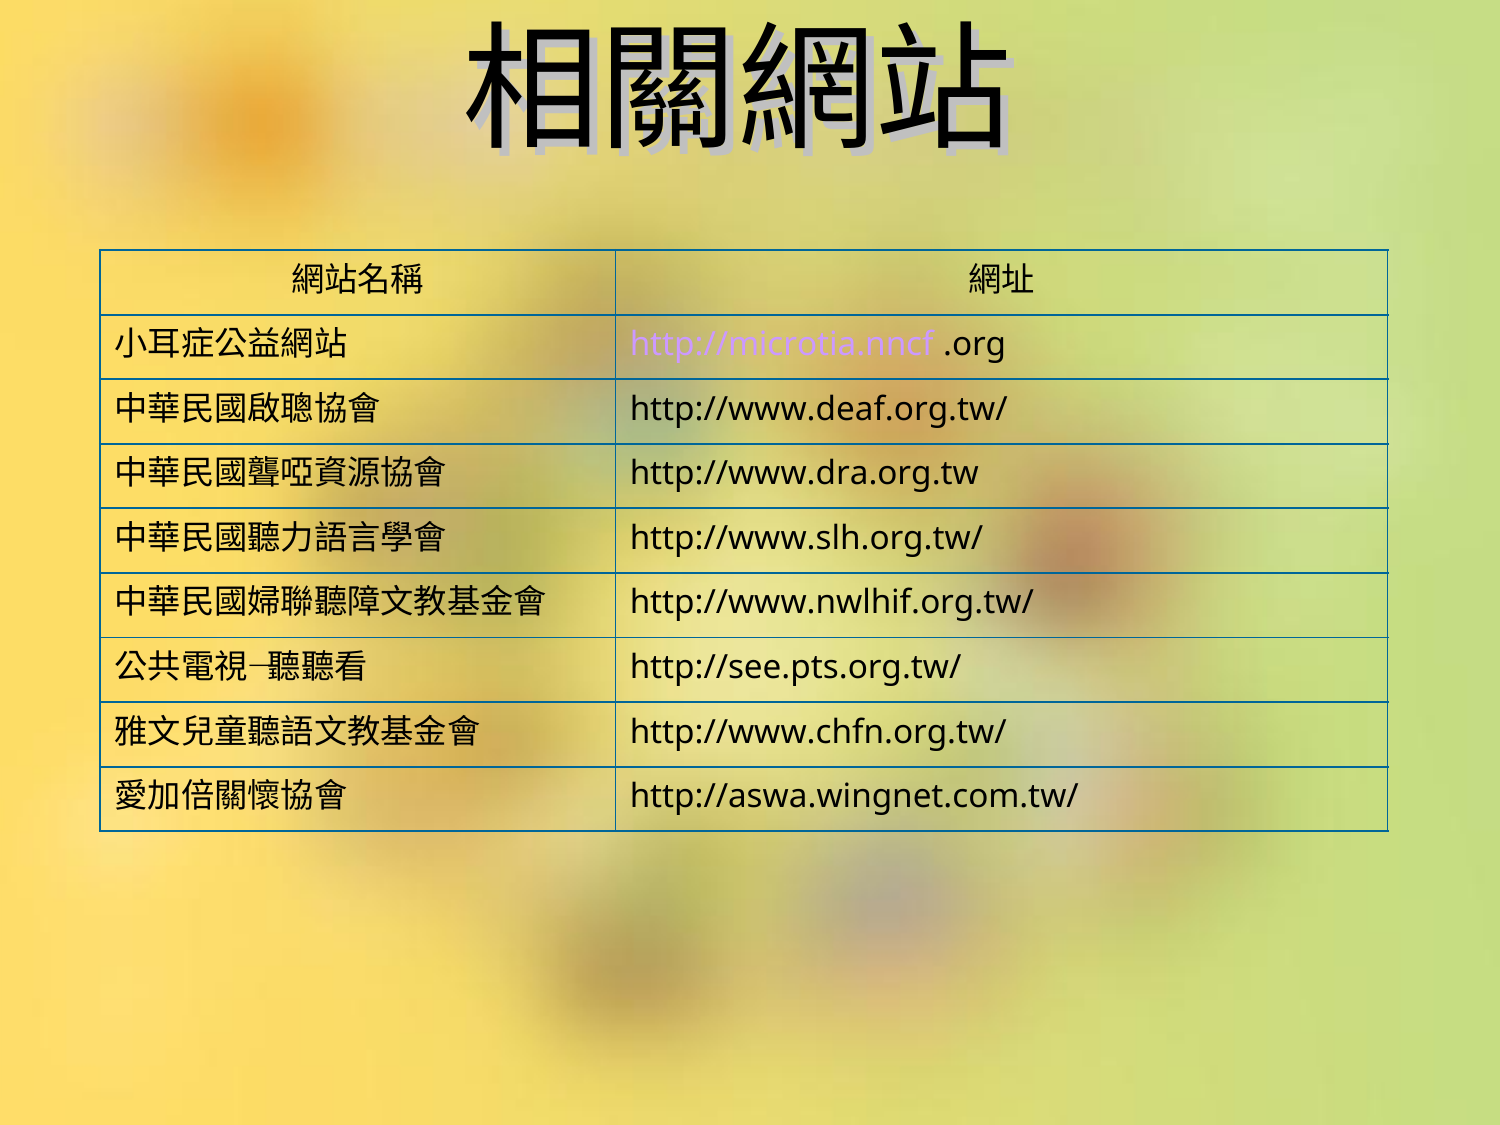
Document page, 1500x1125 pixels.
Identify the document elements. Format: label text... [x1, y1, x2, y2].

table_cell http://aswa.wingnet.com.tw/ [616, 768, 1387, 830]
table_cell 小耳症公益網站 [101, 316, 615, 378]
table_cell 公共電視—聽聽看 [101, 638, 615, 701]
table_header 網址 [616, 251, 1387, 314]
table_cell http://www.chfn.org.tw/ [616, 703, 1387, 766]
table_cell 中華民國聾啞資源協會 [101, 445, 615, 507]
table_cell http://www.dra.org.tw [616, 445, 1387, 507]
table_cell http://www.slh.org.tw/ [616, 509, 1387, 572]
table_cell http://see.pts.org.tw/ [616, 638, 1387, 701]
table_cell 中華民國啟聰協會 [101, 380, 615, 443]
table_cell 愛加倍關懷協會 [101, 768, 615, 830]
picture [0, 0, 1500, 1125]
table_cell 雅文兒童聽語文教基金會 [101, 703, 615, 766]
table_cell http://www.nwlhif.org.tw/ [616, 574, 1387, 637]
table_cell http://www.deaf.org.tw/ [616, 380, 1387, 443]
table_cell 中華民國婦聯聽障文教基金會 [101, 574, 615, 637]
table_cell http://microtia.nncf .org [616, 316, 1387, 378]
table_cell 中華民國聽力語言學會 [101, 509, 615, 572]
title 相關網站 [262, 24, 1213, 175]
table_header 網站名稱 [101, 251, 615, 314]
